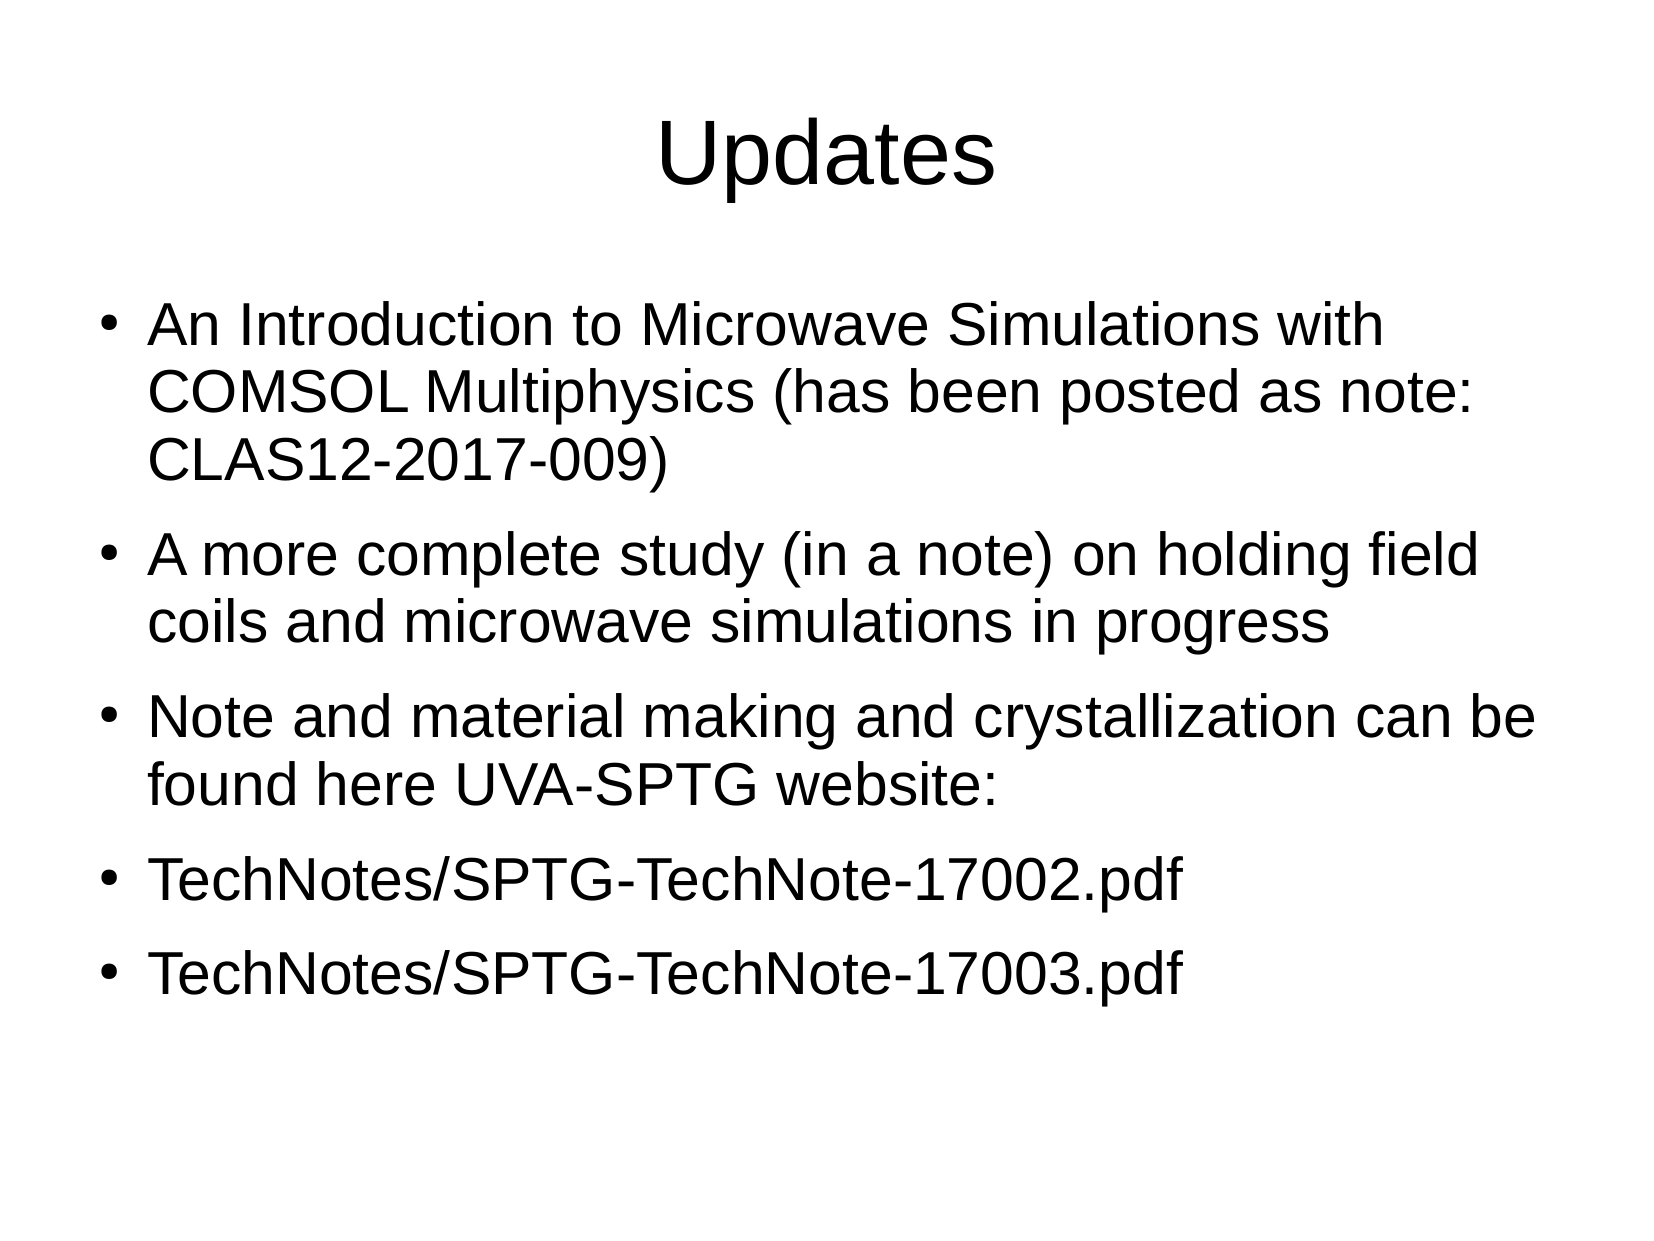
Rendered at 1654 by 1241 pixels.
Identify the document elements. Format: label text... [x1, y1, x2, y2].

list An Introduction to Microwave Simulations with COMSOL Multiphysics (has been posted as note: CLAS12-2017-009) A more complete study (in a note) on holding field coils and microwave simulations in progress Note and material making and crystallization can be found here UVA-SPTG website: TechNotes/SPTG-TechNote-17002.pdf TechNotes/SPTG-TechNote-17003.pdf [82, 290, 1571, 1010]
title Updates [82, 49, 1571, 257]
